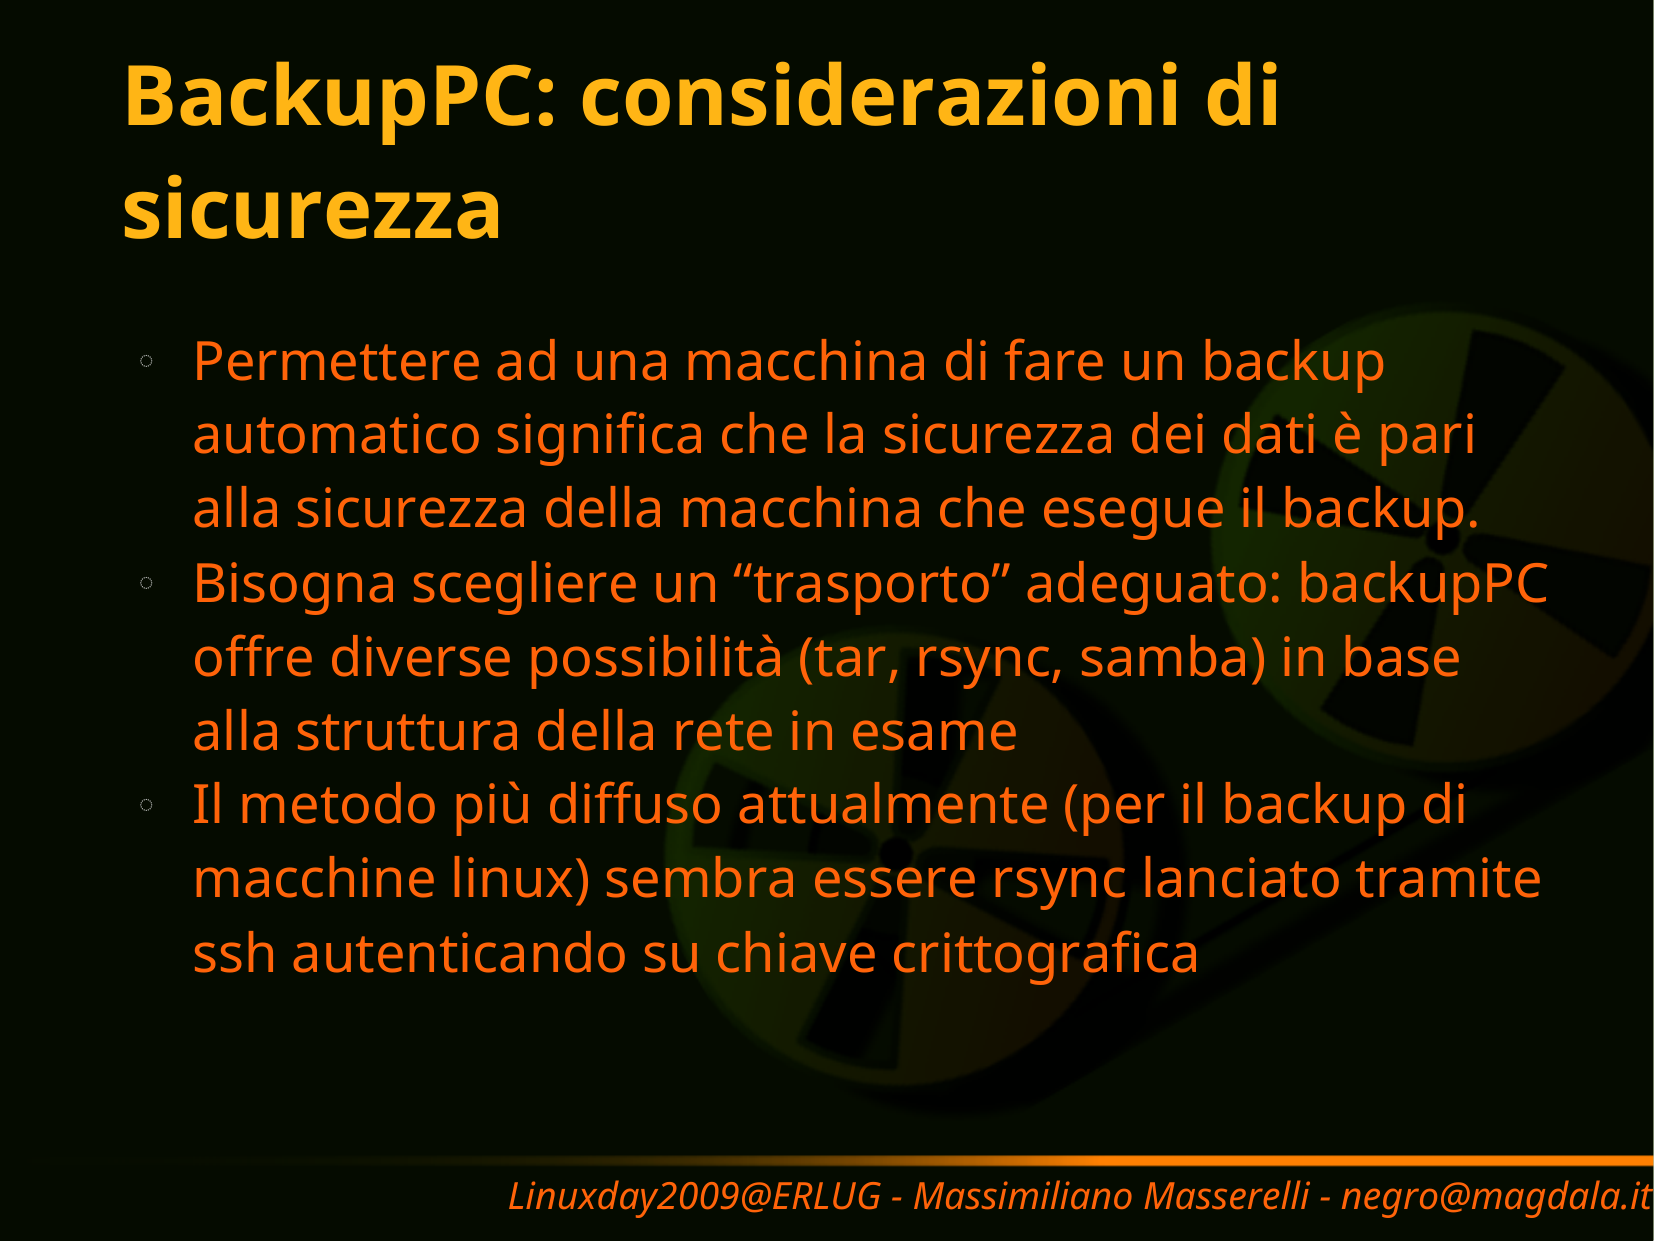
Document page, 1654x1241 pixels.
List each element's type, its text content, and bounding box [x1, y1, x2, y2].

list Permettere ad una macchina di fare un backup automatico significa che la sicurezza dei dati è pari alla sicurezza della macchina che esegue il backup. Bisogna scegliere un “trasporto” adeguato: backupPC offre diverse possibilità (tar, rsync, samba) in base alla struttura della rete in esame Il metodo più diffuso attualmente (per il backup di macchine linux) sembra essere rsync lanciato tramite ssh autenticando su chiave crittografica [121, 322, 1561, 1133]
title BackupPC: considerazioni di sicurezza [121, 41, 1534, 259]
